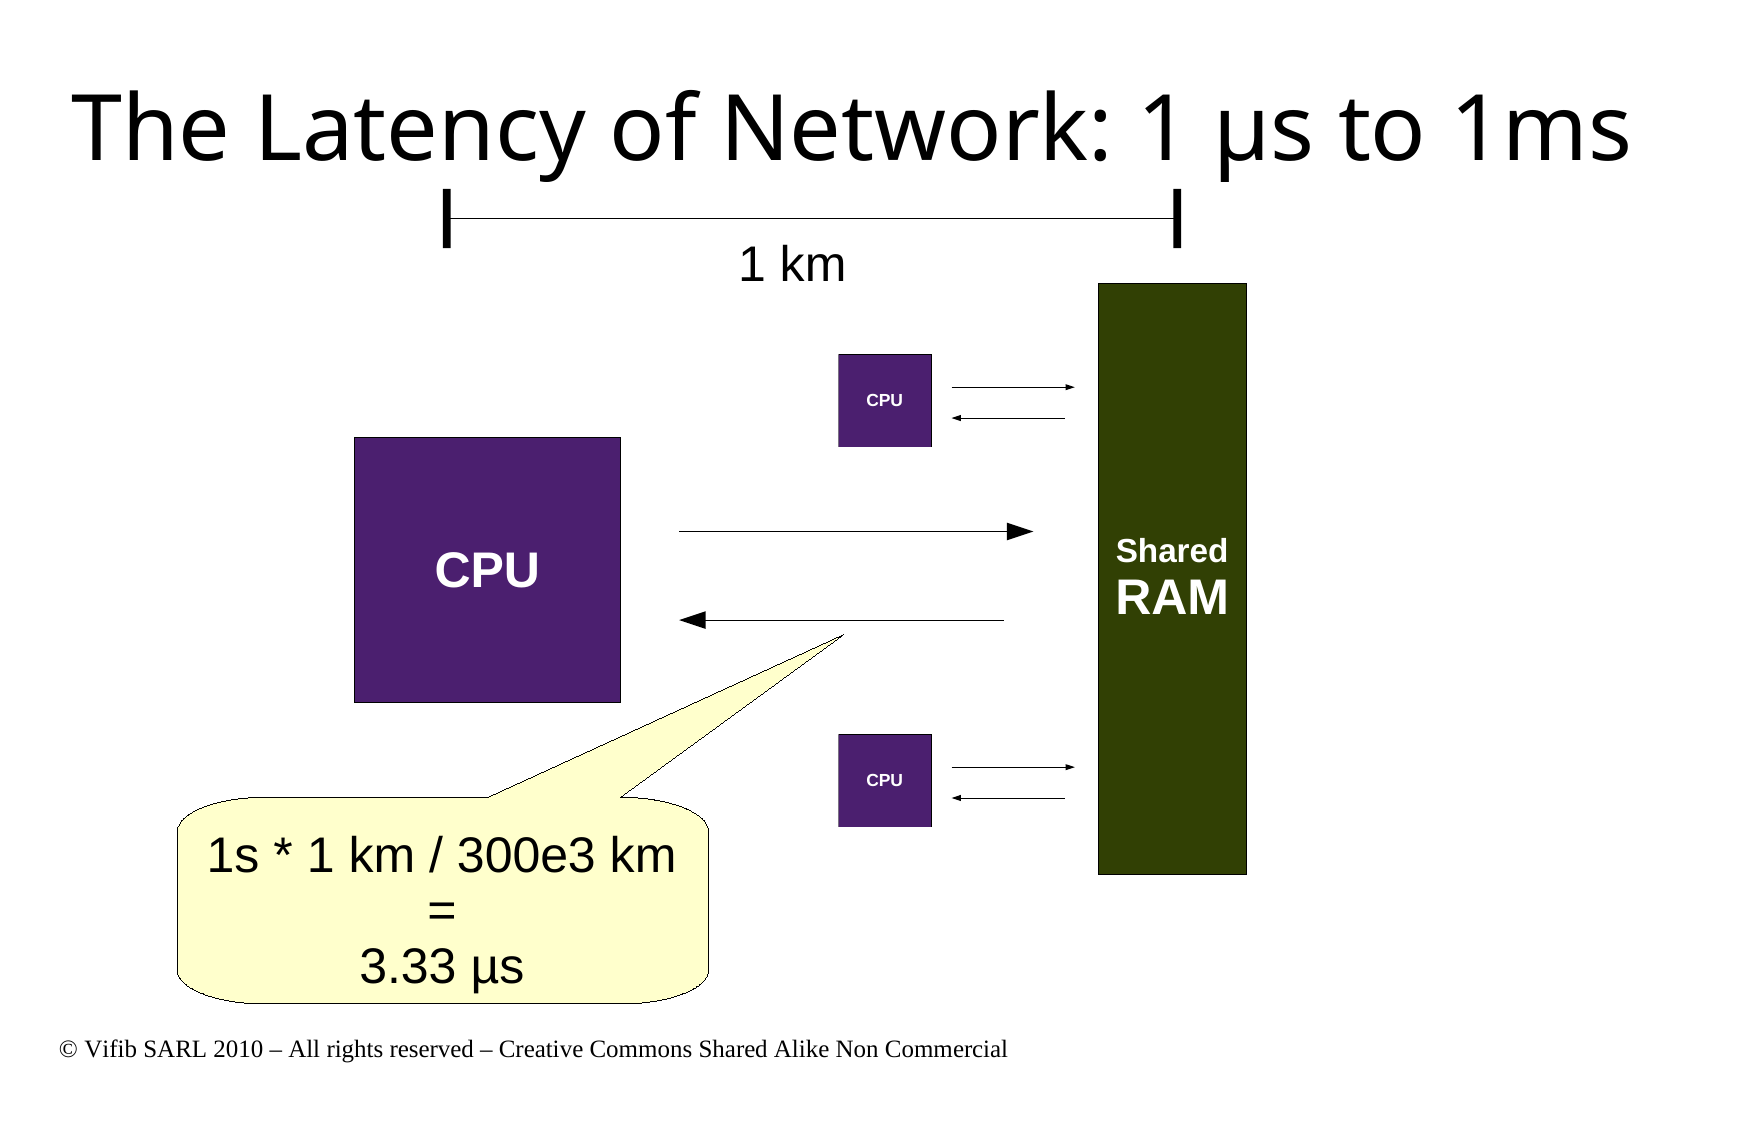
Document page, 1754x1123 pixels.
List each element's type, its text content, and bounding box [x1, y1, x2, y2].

text_box 1s * 1 km / 300e3 km = 3.33 µs [206, 826, 679, 995]
picture [838, 734, 1075, 827]
text_box Shared RAM [1098, 283, 1247, 875]
text_box 1 km [738, 236, 848, 293]
picture [838, 354, 1075, 447]
text_box CPU [354, 437, 621, 703]
text_box [177, 634, 844, 1004]
title The Latency of Network: 1 µs to 1ms [71, 63, 1707, 187]
